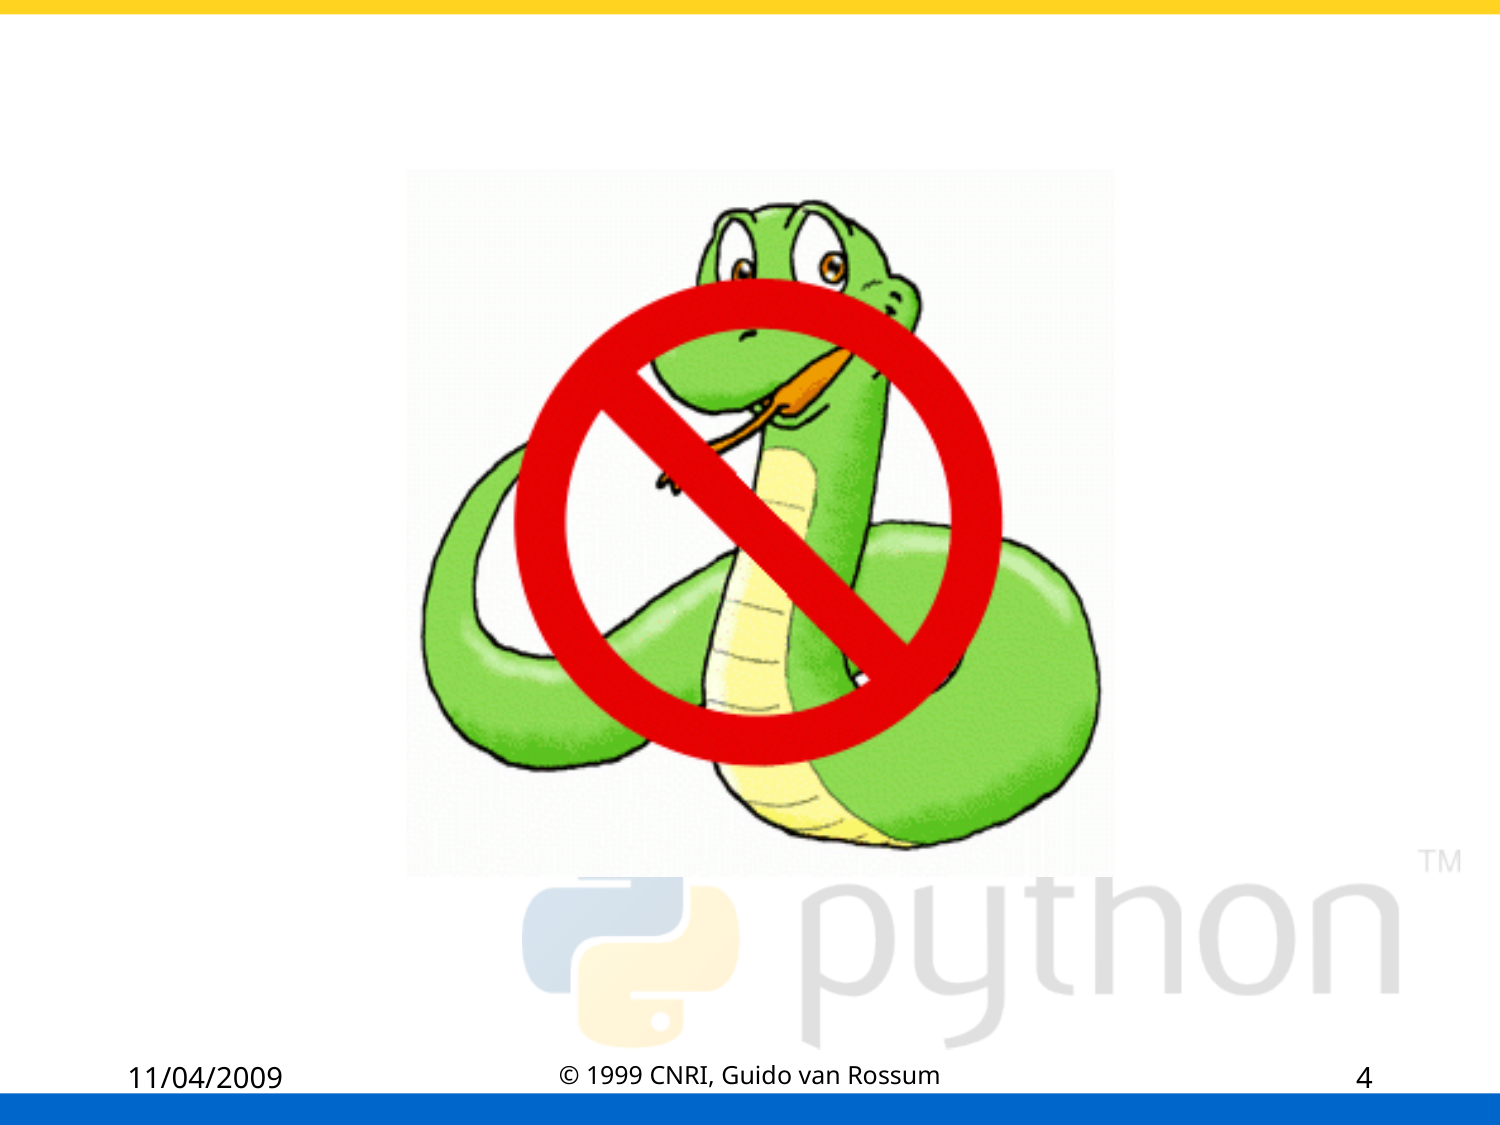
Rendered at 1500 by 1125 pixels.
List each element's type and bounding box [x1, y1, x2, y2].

picture [406, 168, 1114, 877]
